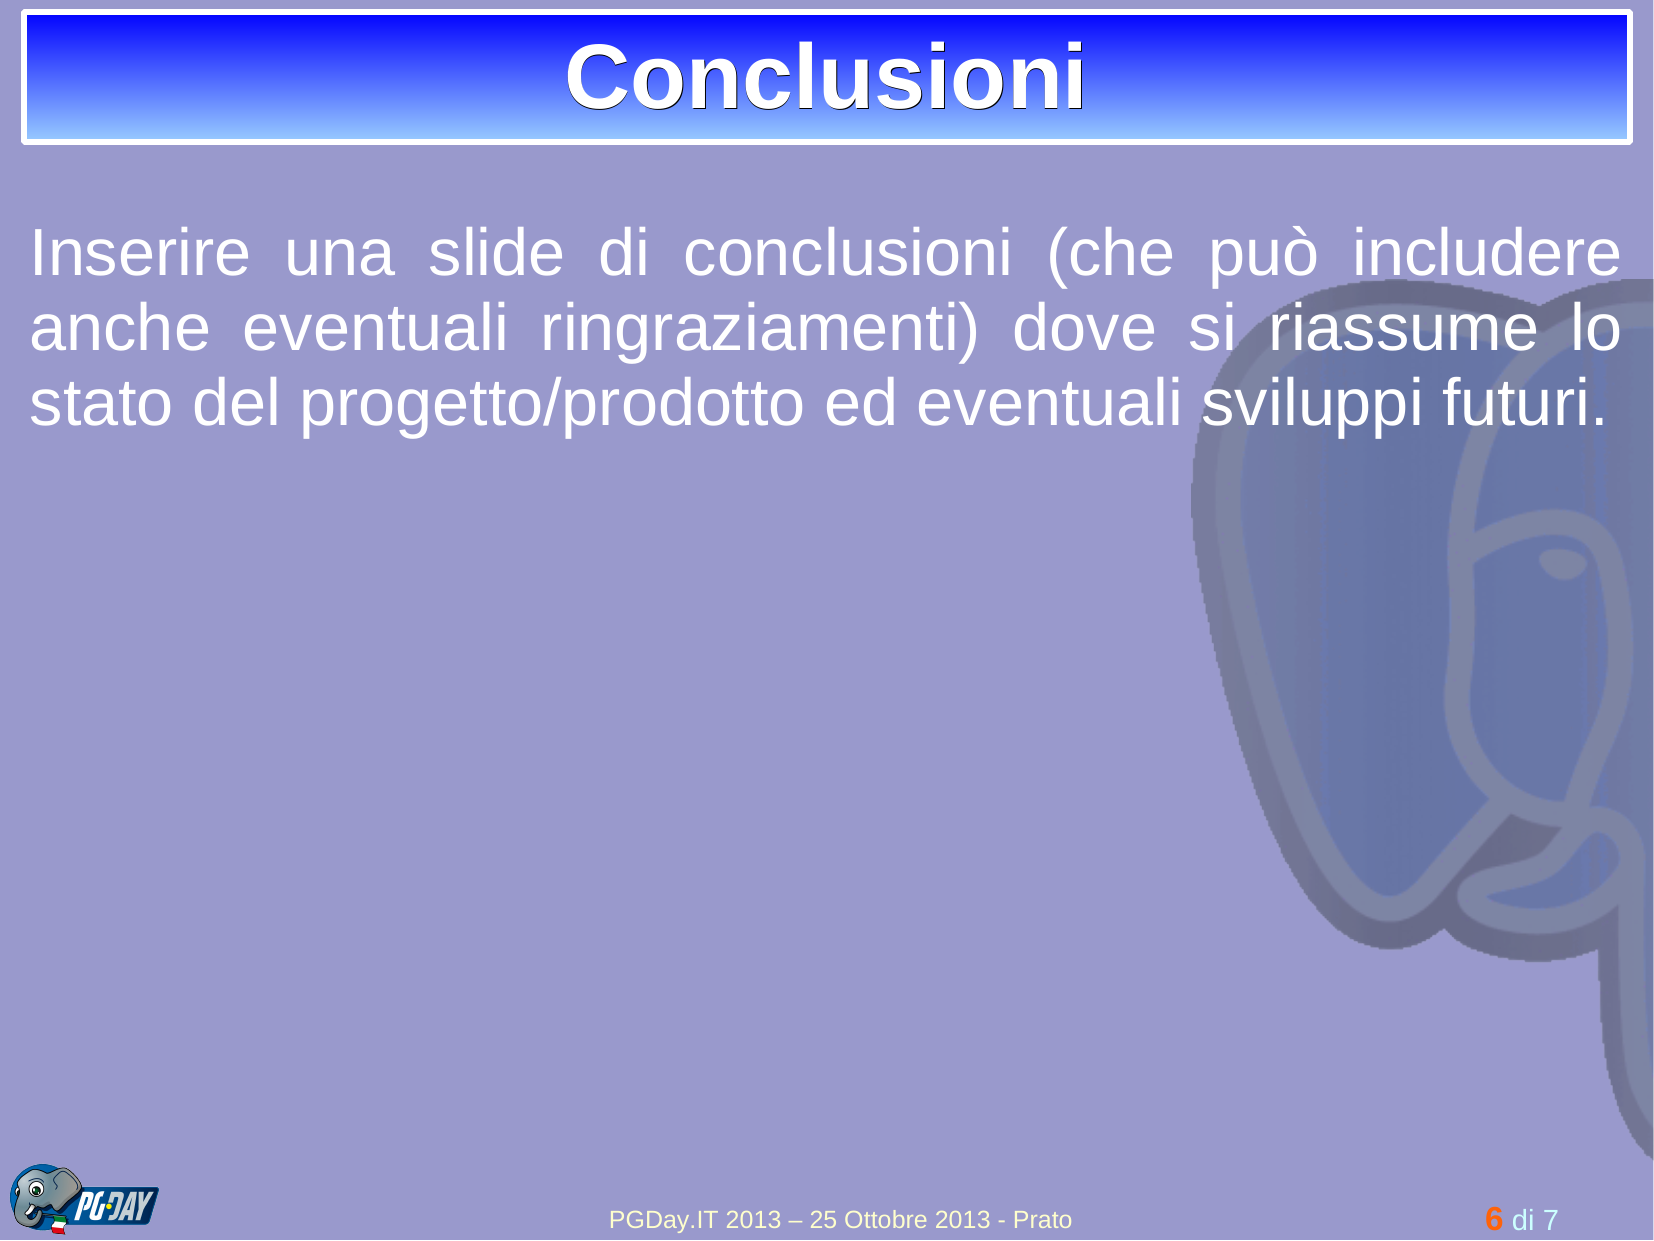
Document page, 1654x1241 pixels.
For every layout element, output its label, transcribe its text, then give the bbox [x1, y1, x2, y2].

picture [1191, 279, 1654, 1182]
title Conclusioni [23, 19, 1630, 135]
list Inserire una slide di conclusioni (che può includere anche eventuali ringraziamenti) dove si riassume lo stato del progetto/prodotto ed eventuali sviluppi futuri. [29, 215, 1625, 1137]
picture [9, 1163, 160, 1236]
